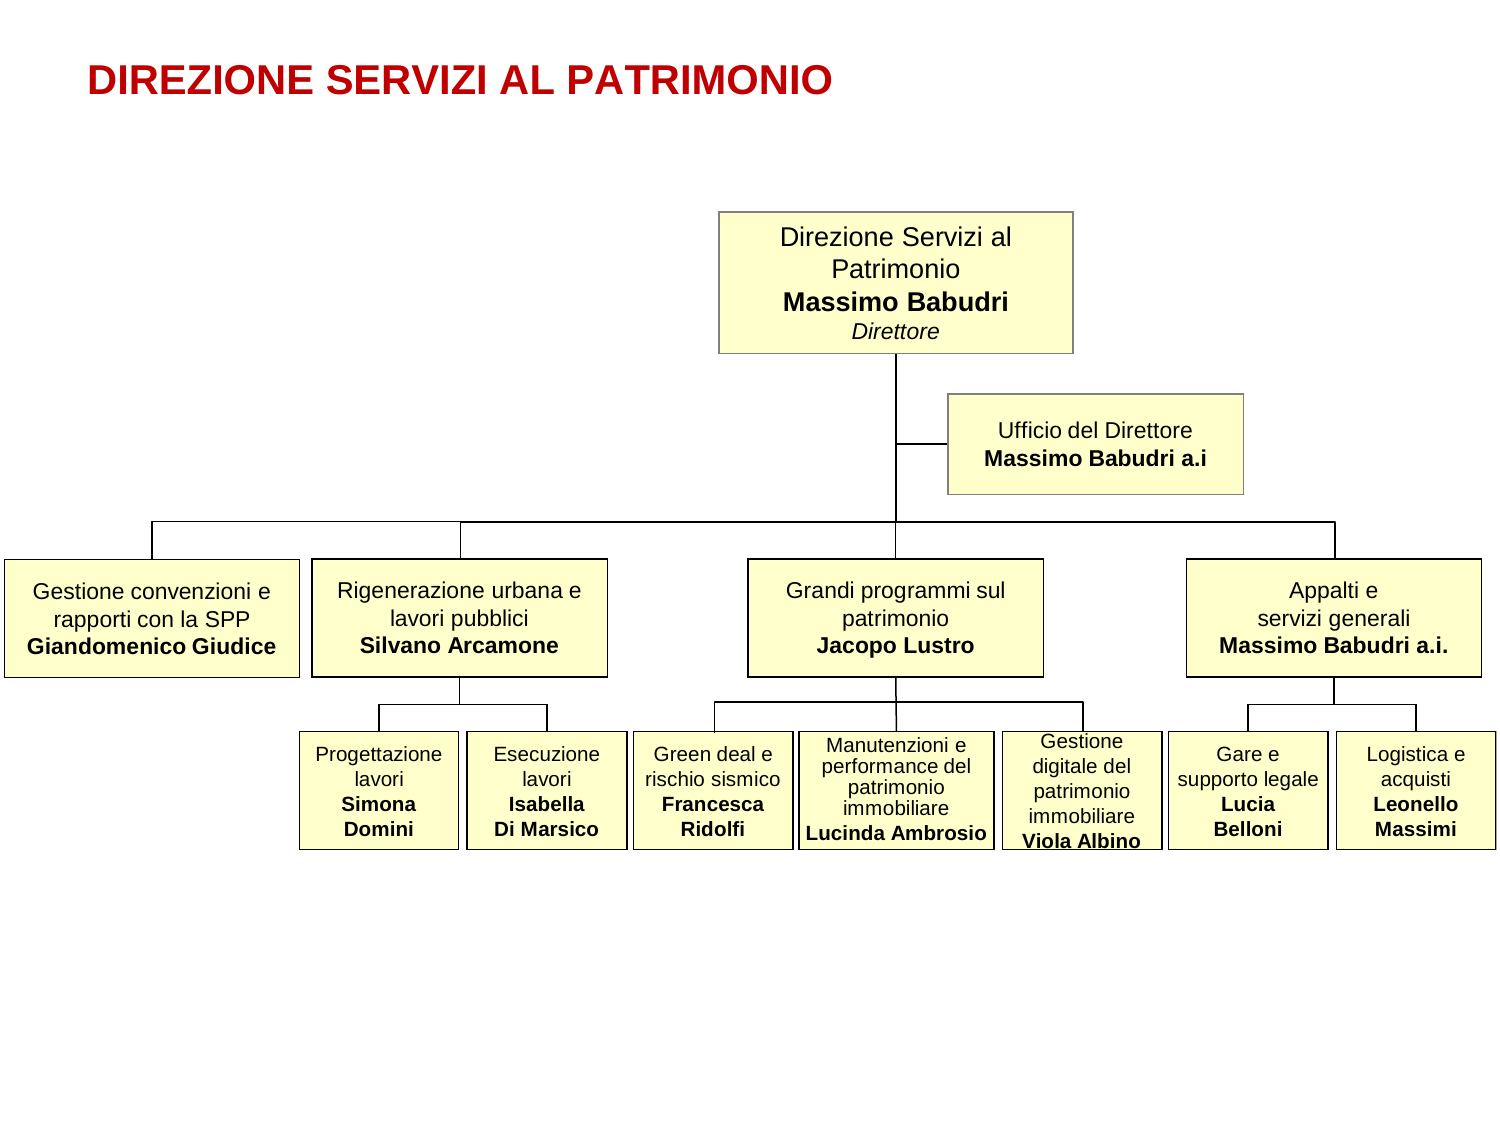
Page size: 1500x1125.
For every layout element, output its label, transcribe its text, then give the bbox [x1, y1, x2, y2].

picture [3, 210, 1497, 866]
text_box DIREZIONE SERVIZI AL PATRIMONIO [72, 45, 1462, 128]
